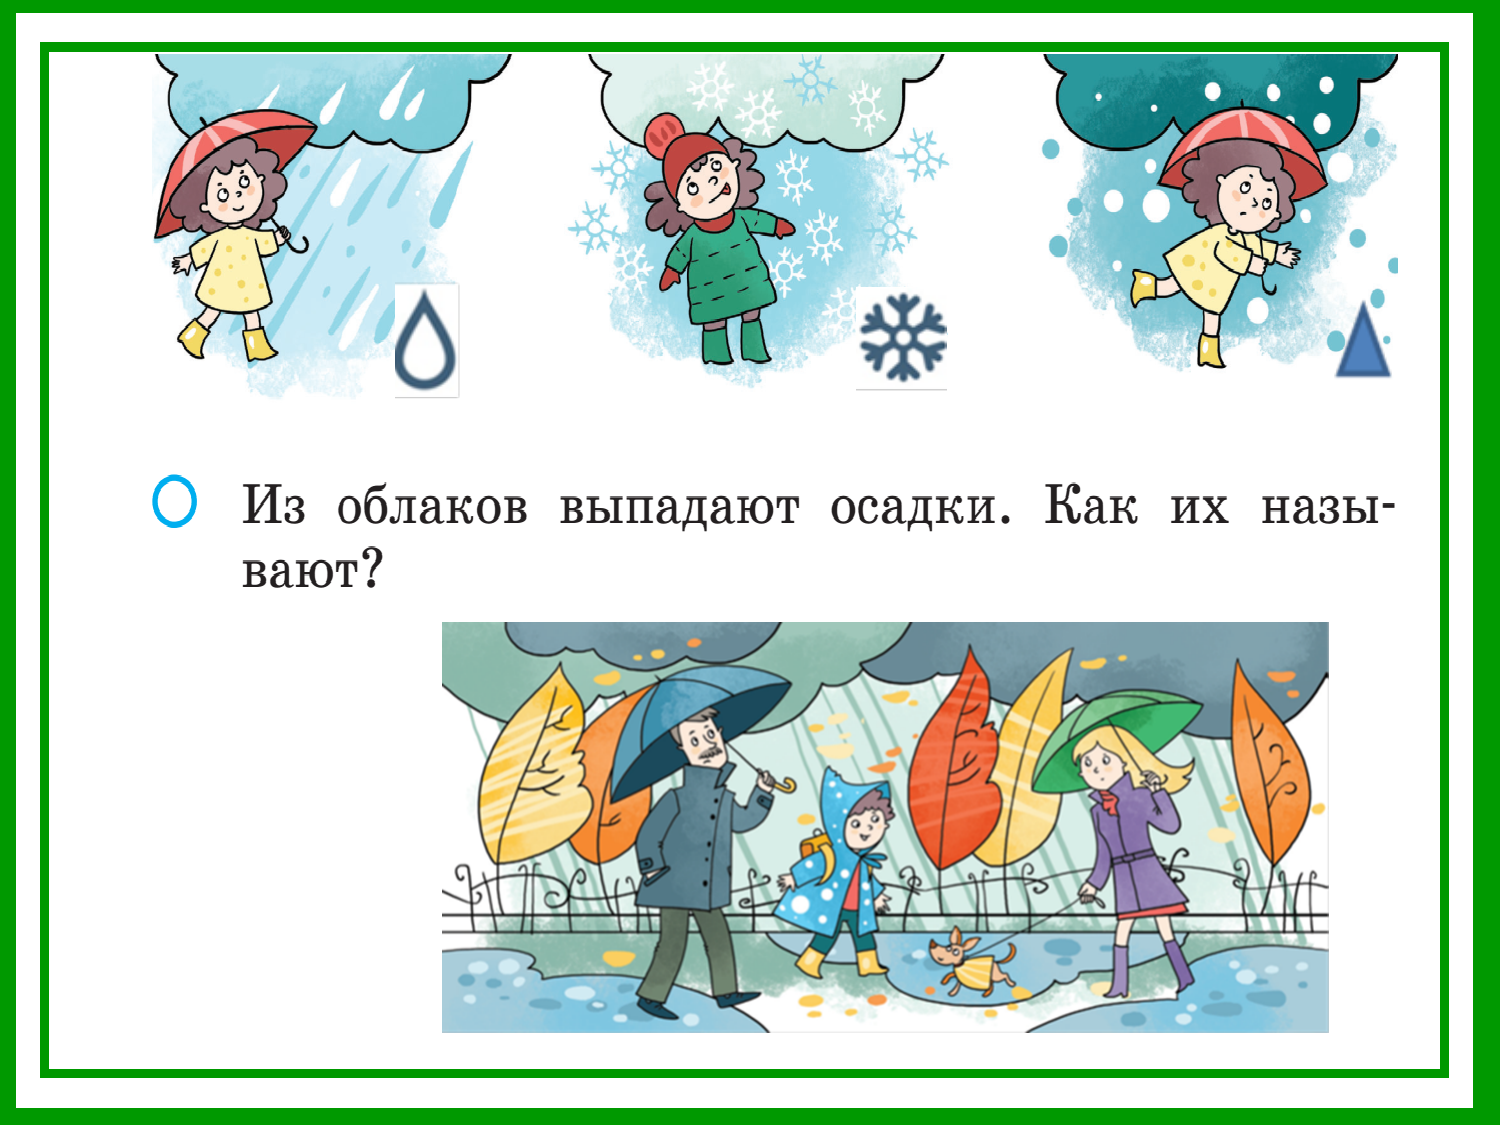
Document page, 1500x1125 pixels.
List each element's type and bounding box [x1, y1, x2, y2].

picture [54, 54, 1435, 1034]
